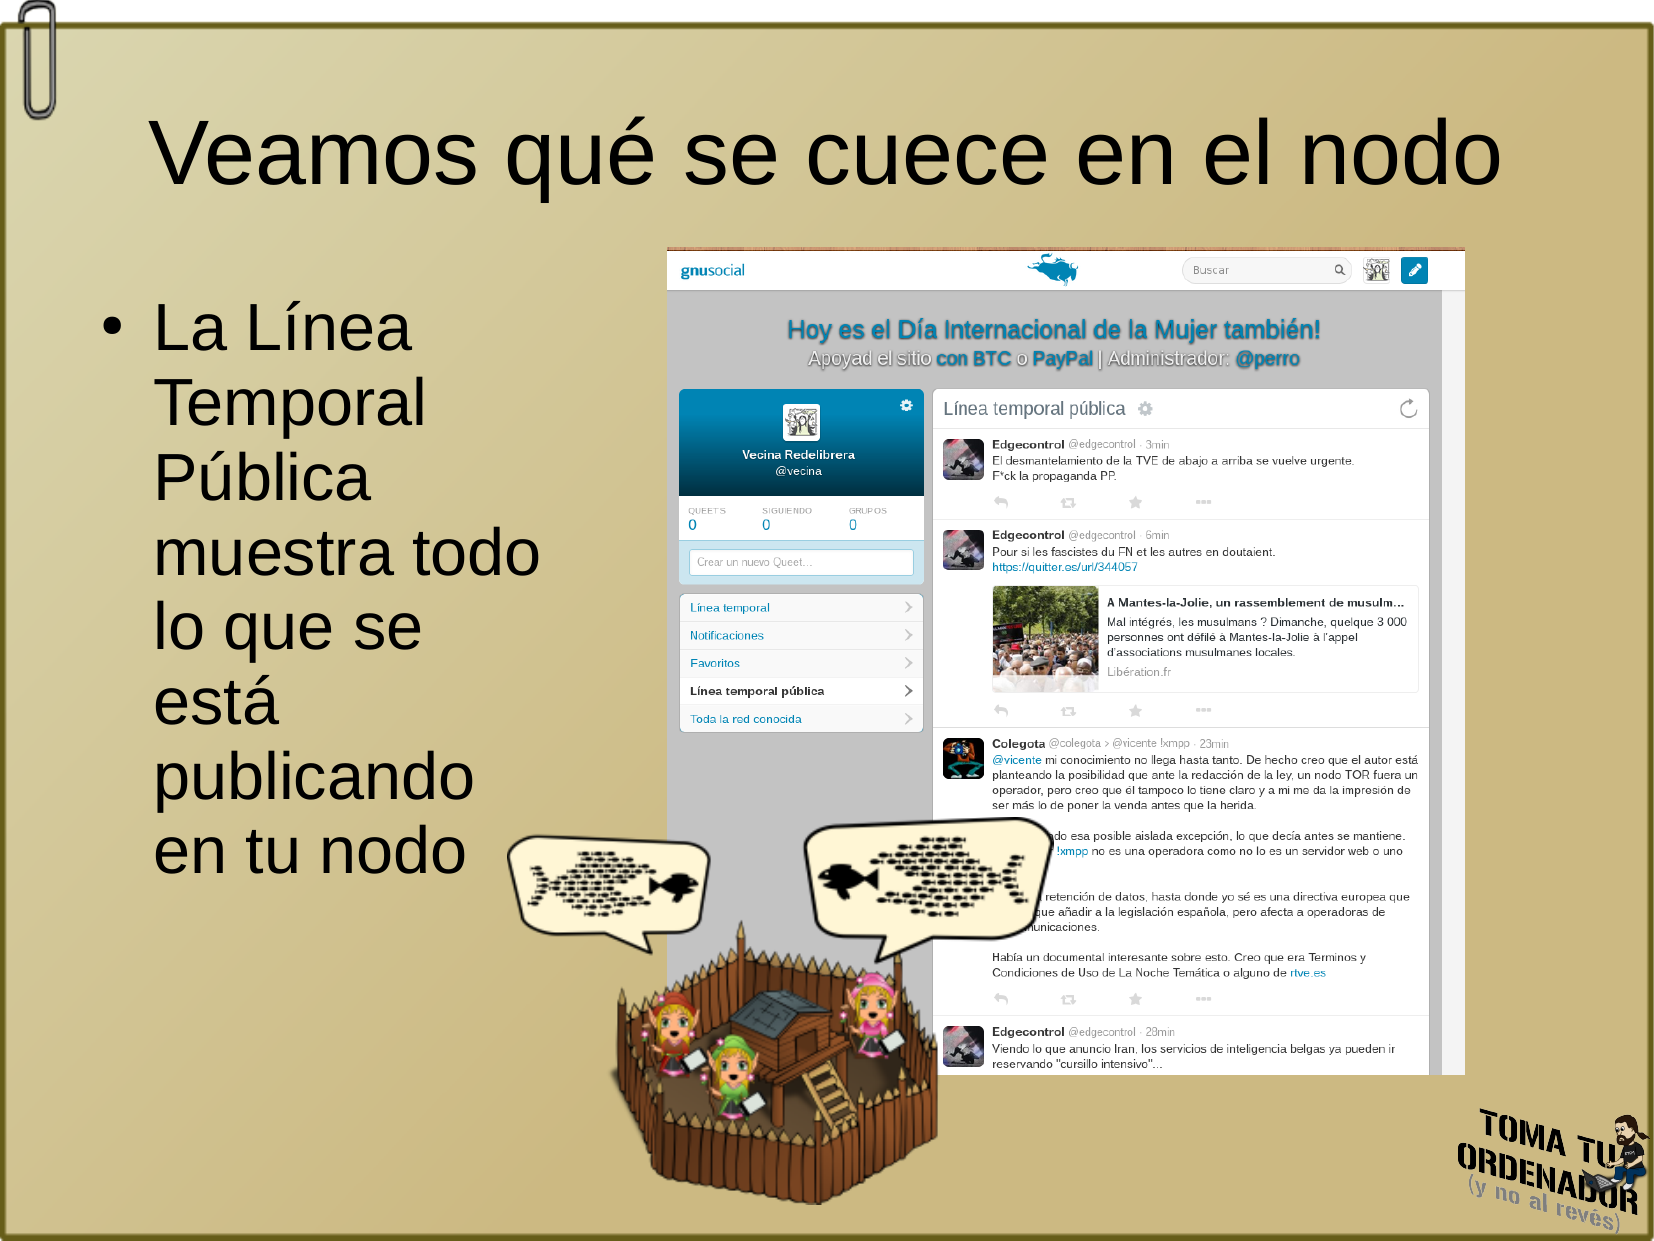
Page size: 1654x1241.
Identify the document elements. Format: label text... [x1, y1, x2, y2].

list La Línea Temporal Pública muestra todo lo que se está publicando en tu nodo [82, 290, 556, 1010]
title Veamos qué se cuece en el nodo [82, 49, 1571, 257]
picture [0, 0, 1654, 1241]
